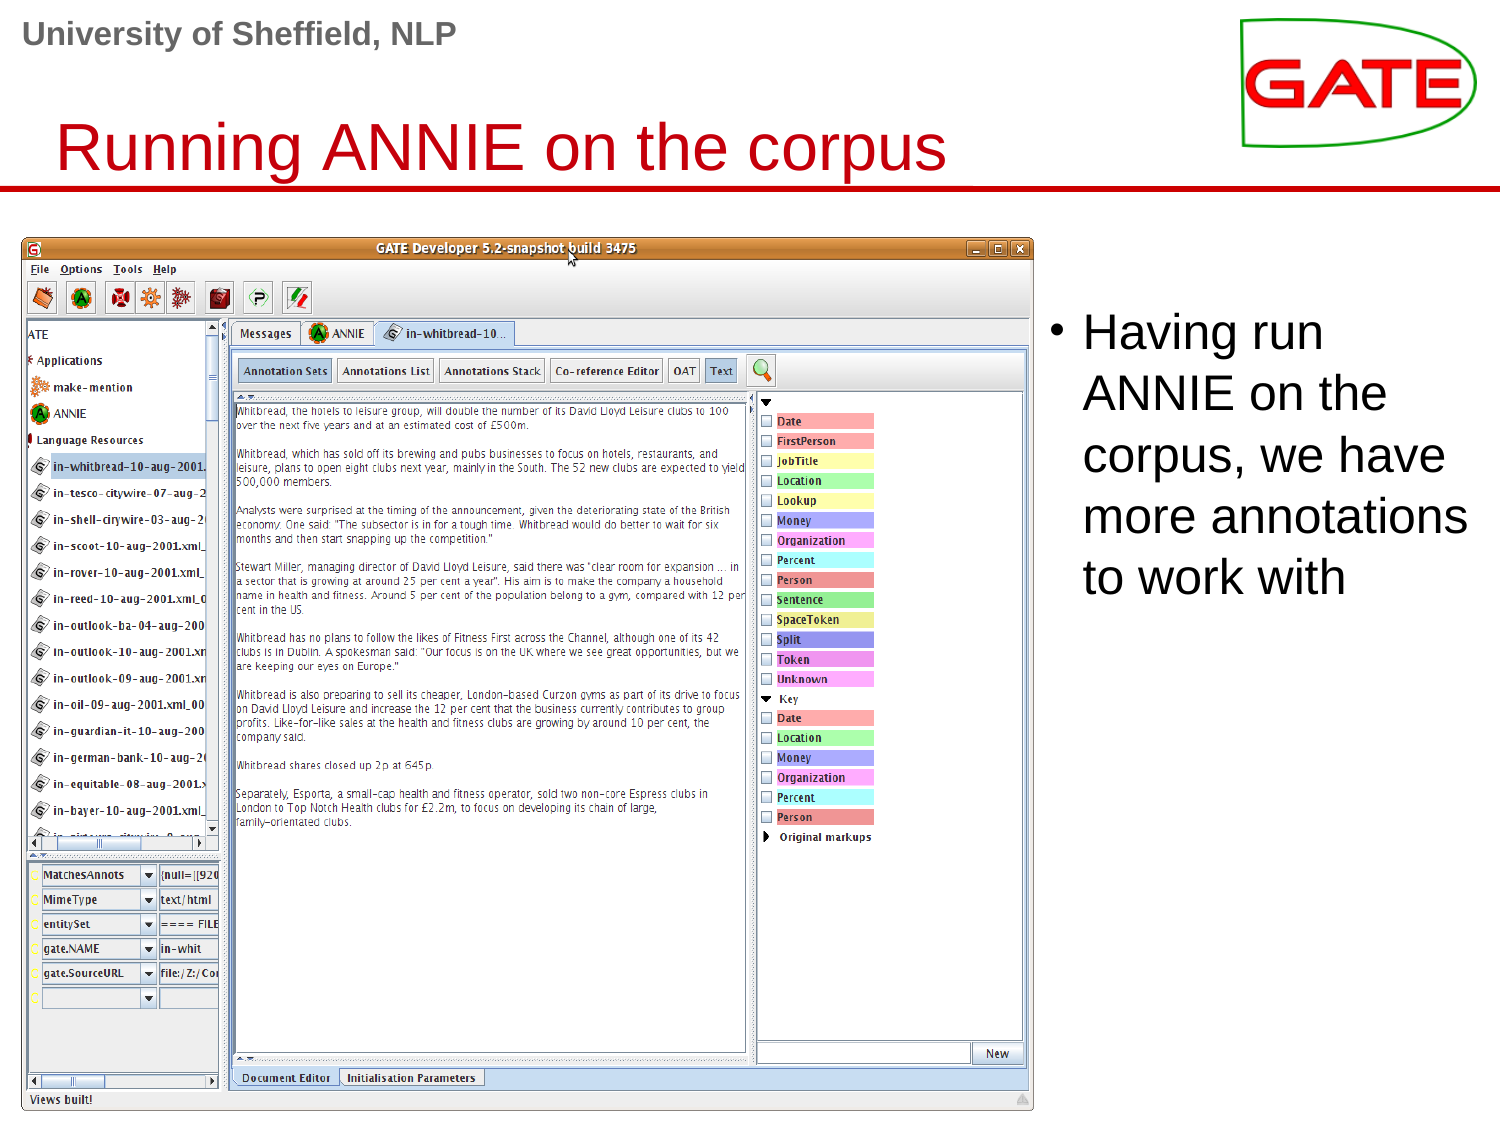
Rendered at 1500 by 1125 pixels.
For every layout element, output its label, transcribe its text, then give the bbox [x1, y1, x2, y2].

picture [21, 237, 1034, 1111]
picture [1240, 18, 1477, 148]
list Having run ANNIE on the corpus, we have more annotations to work with [1033, 290, 1500, 1123]
title Running ANNIE on the corpus [41, 30, 1391, 262]
